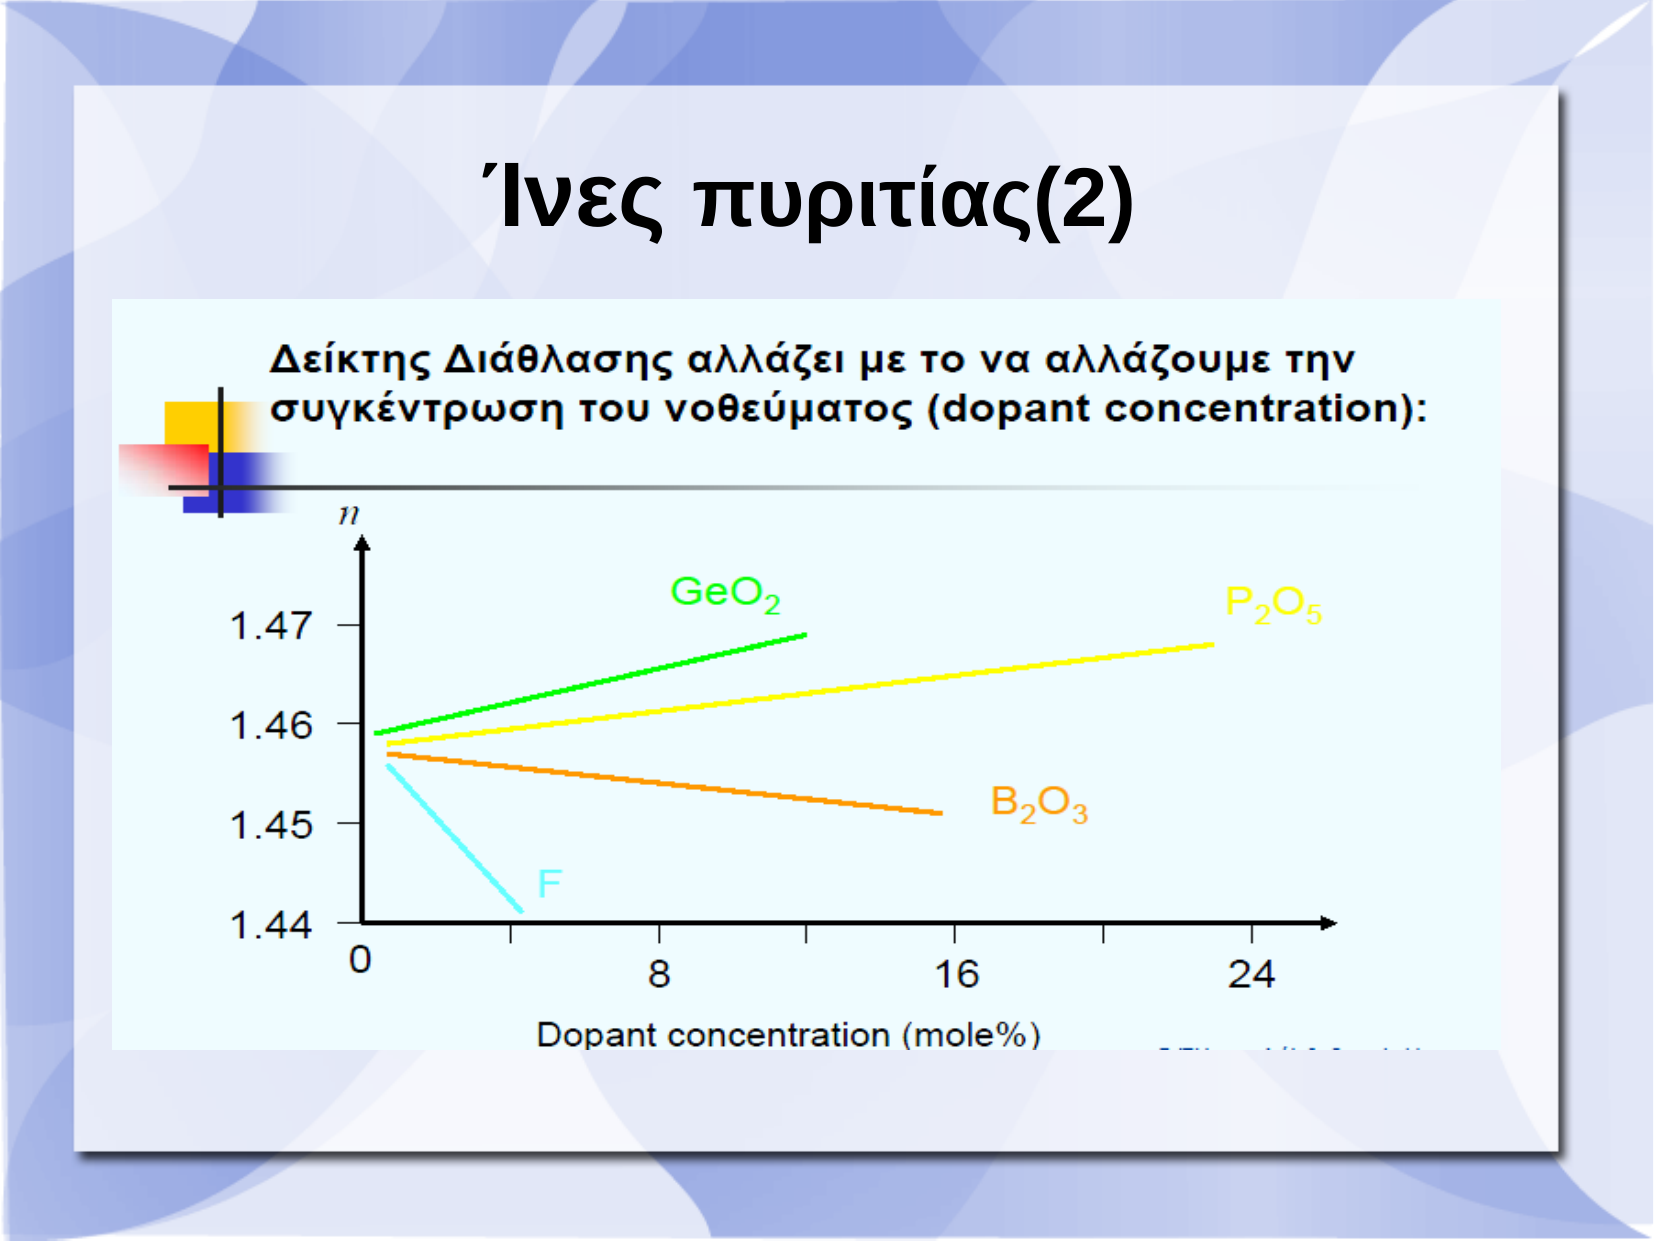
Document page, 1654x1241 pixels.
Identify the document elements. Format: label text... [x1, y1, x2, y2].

picture [0, 0, 1654, 1241]
title Ίνες πυριτίας(2) [82, 90, 1535, 298]
